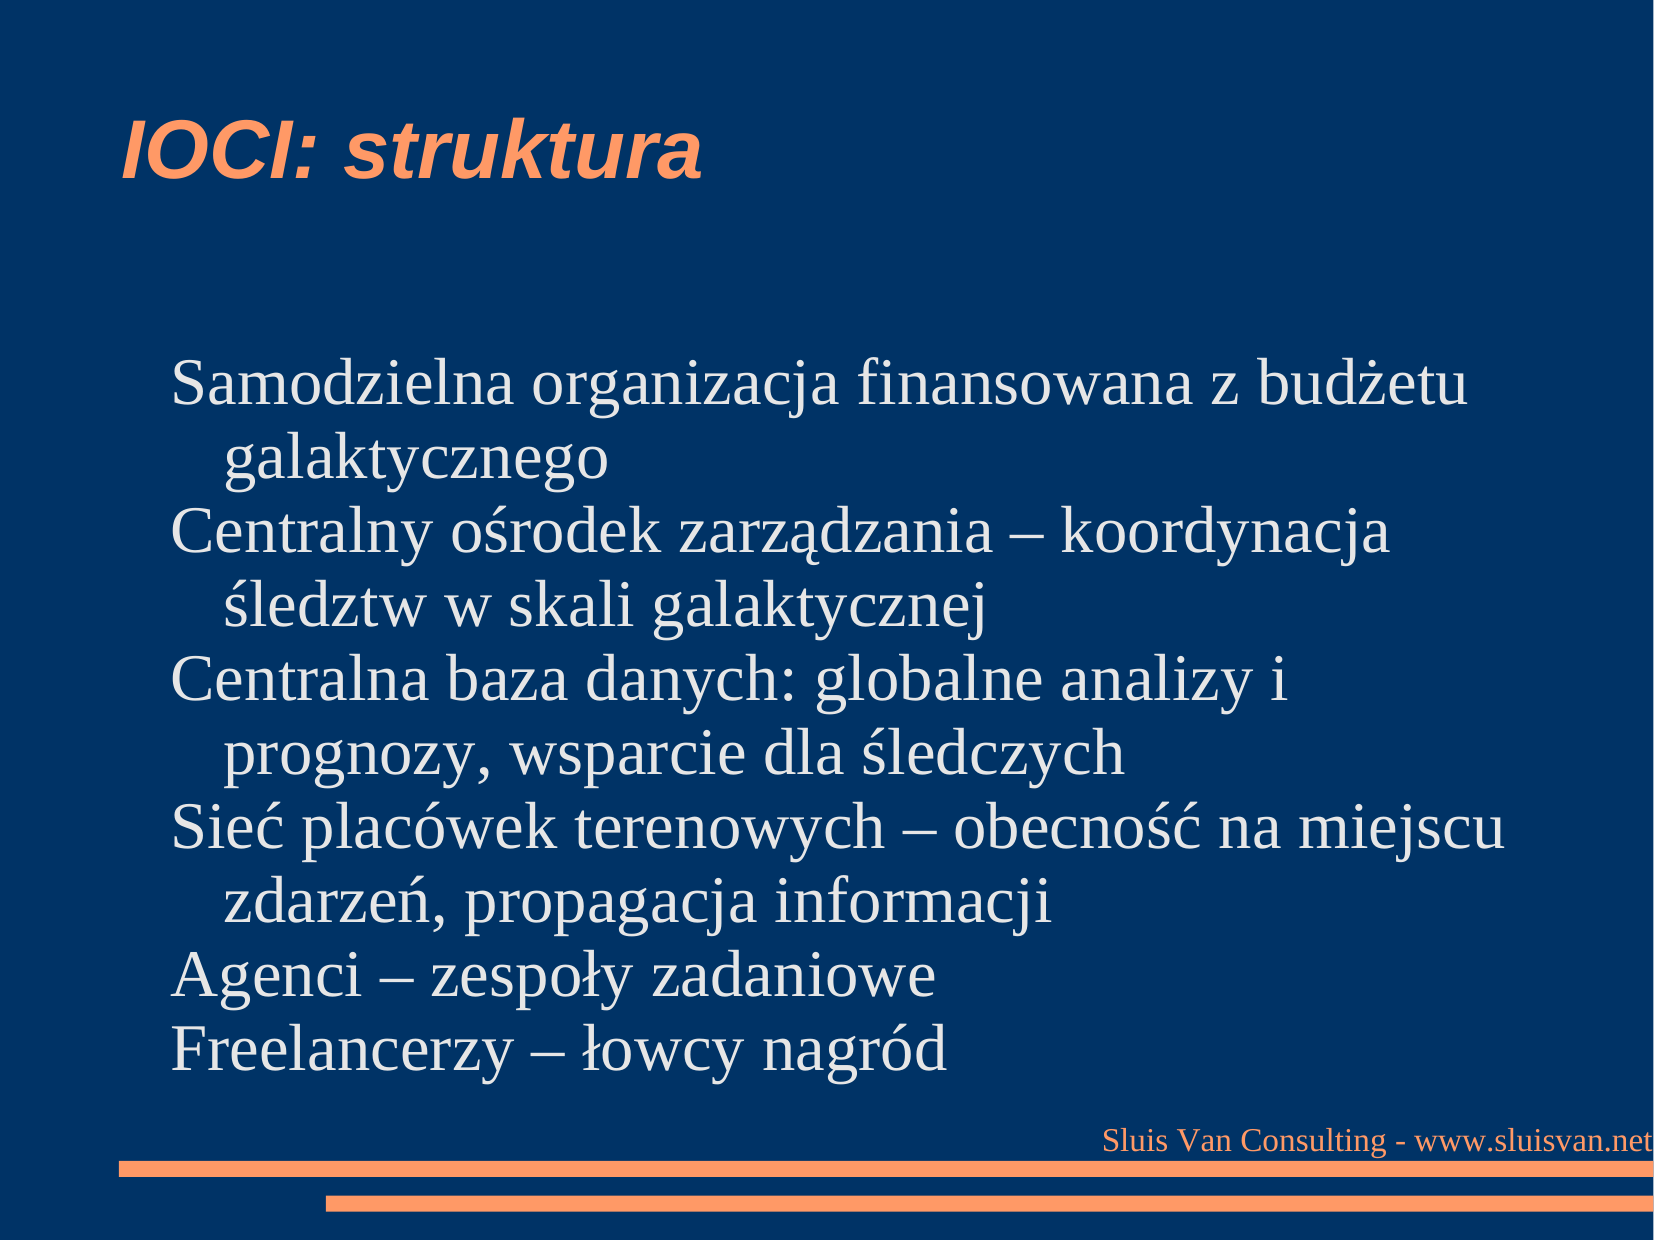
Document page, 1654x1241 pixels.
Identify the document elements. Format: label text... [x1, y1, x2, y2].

list Samodzielna organizacja finansowana z budżetu galaktycznego Centralny ośrodek zarządzania – koordynacja śledztw w skali galaktycznej Centralna baza danych: globalne analizy i prognozy, wsparcie dla śledczych Sieć placówek terenowych – obecność na miejscu zdarzeń, propagacja informacji Agenci – zespoły zadaniowe Freelancerzy – łowcy nagród [152, 344, 1534, 1127]
title IOCI: struktura [121, 46, 1534, 254]
